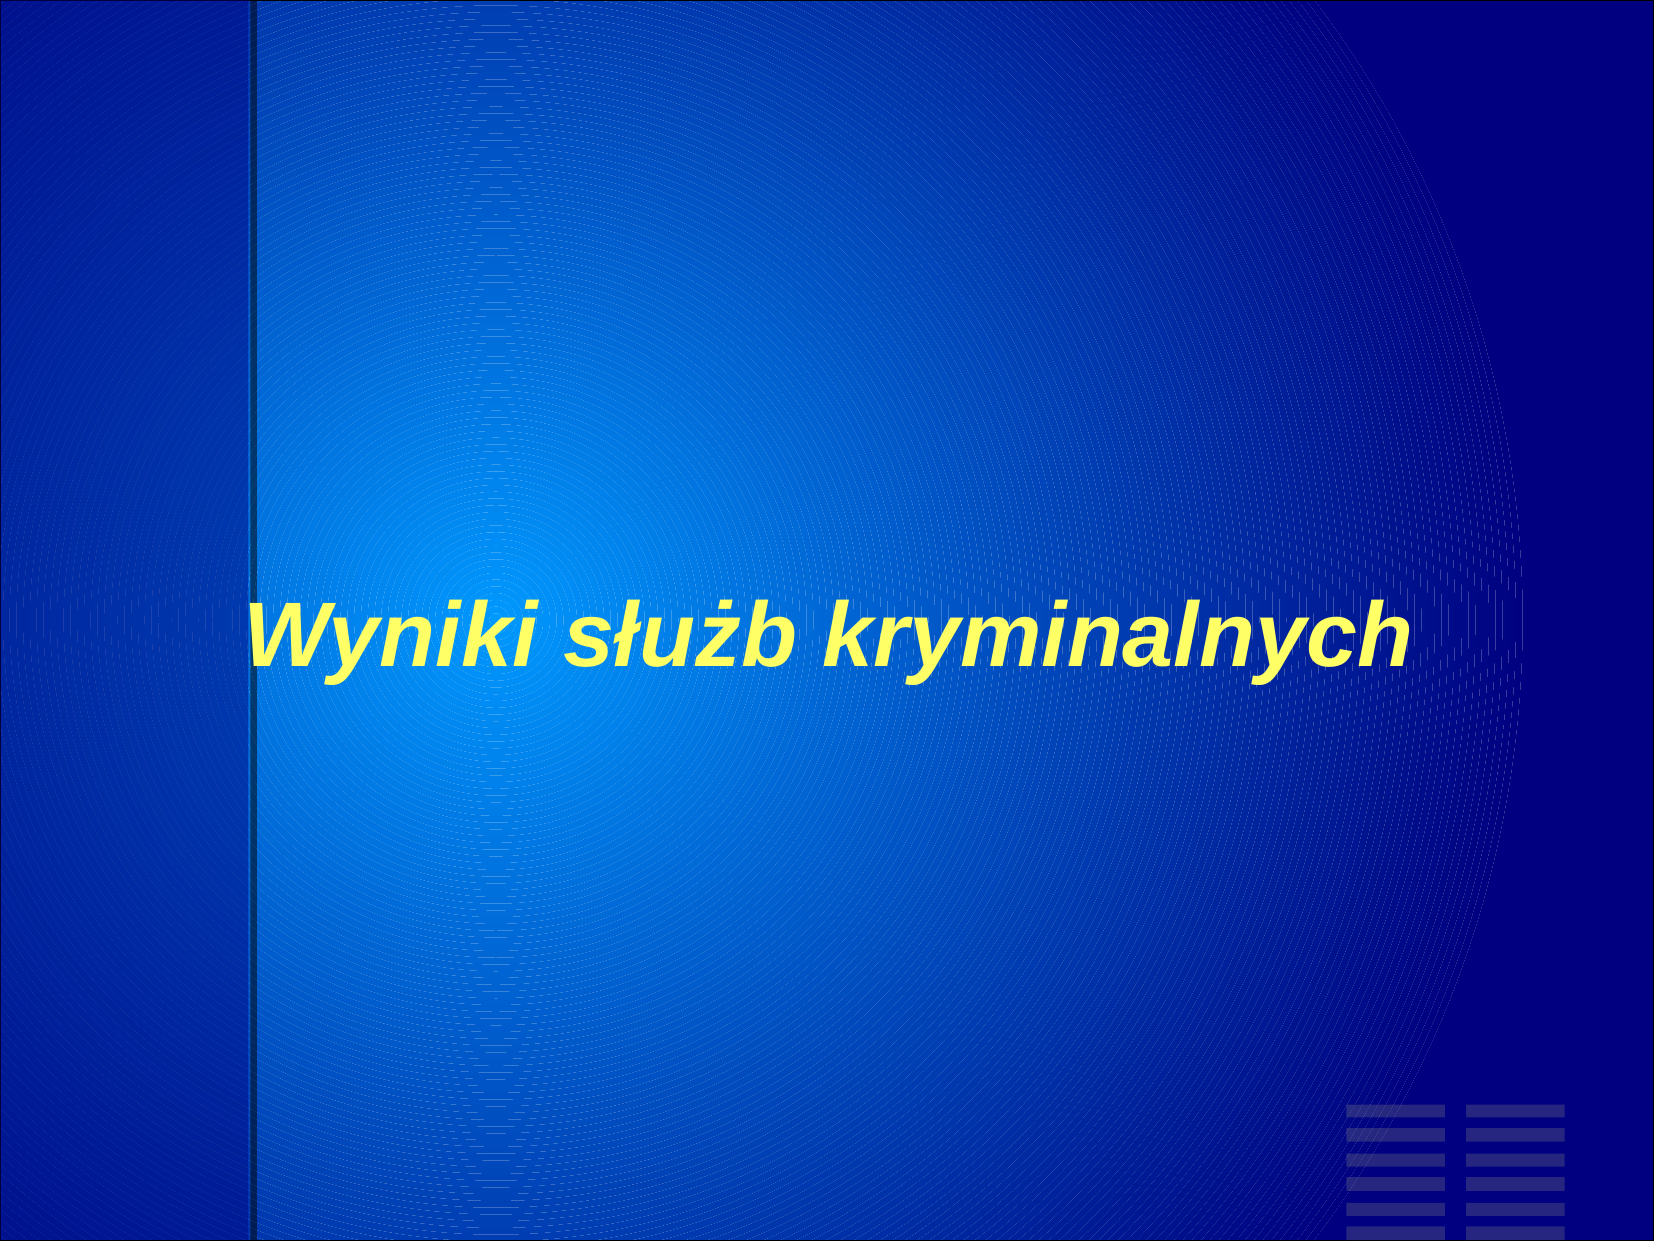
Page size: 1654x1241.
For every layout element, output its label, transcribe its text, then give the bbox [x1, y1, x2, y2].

title Wyniki służb kryminalnych [123, 531, 1536, 739]
